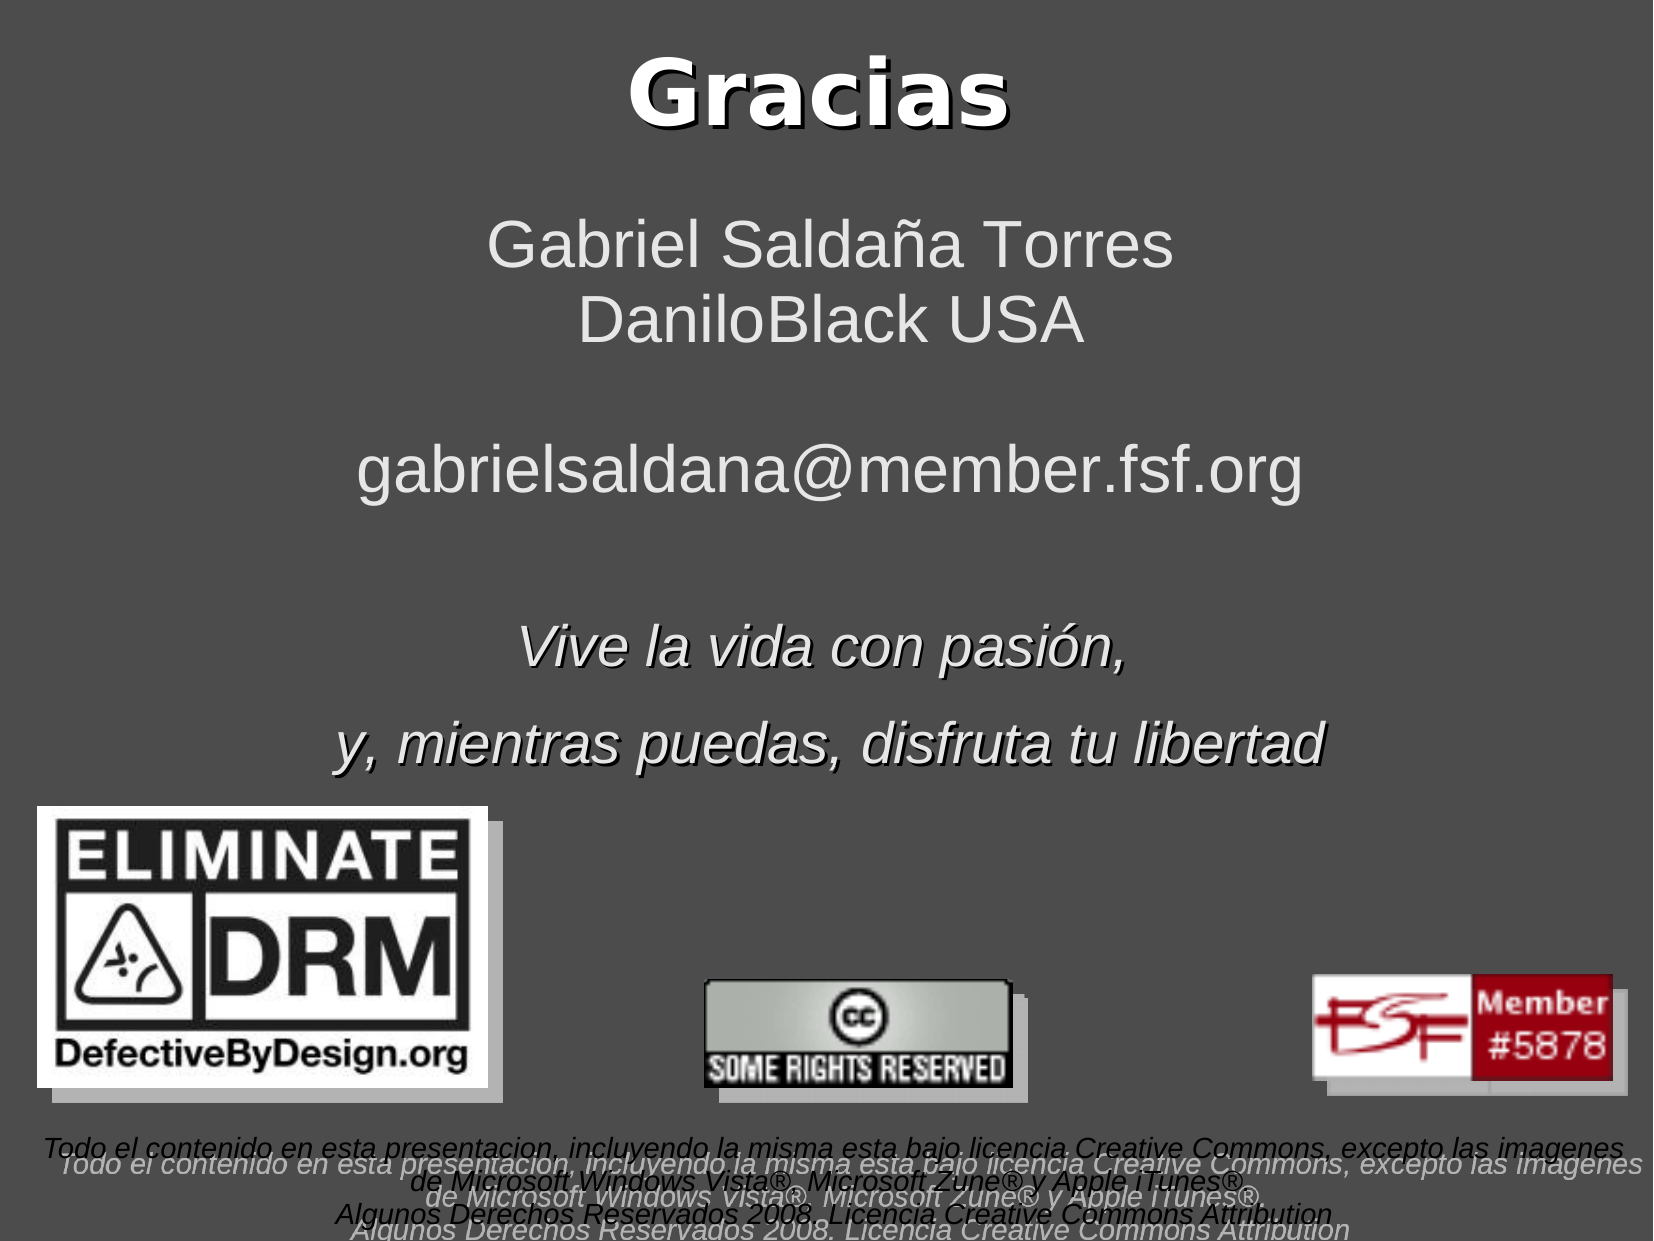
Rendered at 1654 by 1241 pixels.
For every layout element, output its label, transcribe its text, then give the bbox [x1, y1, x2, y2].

picture [1312, 974, 1613, 1081]
subtitle Gabriel Saldaña Torres DaniloBlack USA gabrielsaldana@member.fsf.org Vive la vida con pasión, y, mientras puedas, disfruta tu libertad [87, 118, 1576, 828]
picture [704, 979, 1013, 1088]
text_box Todo el contenido en esta presentacion, incluyendo la misma esta bajo licencia Creative Commons, excepto las imagenes de Microsoft Windows Vista®, Microsoft Zune® y Apple iTunes®. Algunos Derechos Reservados 2008. Licencia Creative Commons Attribution [16, 1125, 1653, 1239]
title Gracias [75, 0, 1563, 190]
picture [37, 806, 488, 1088]
